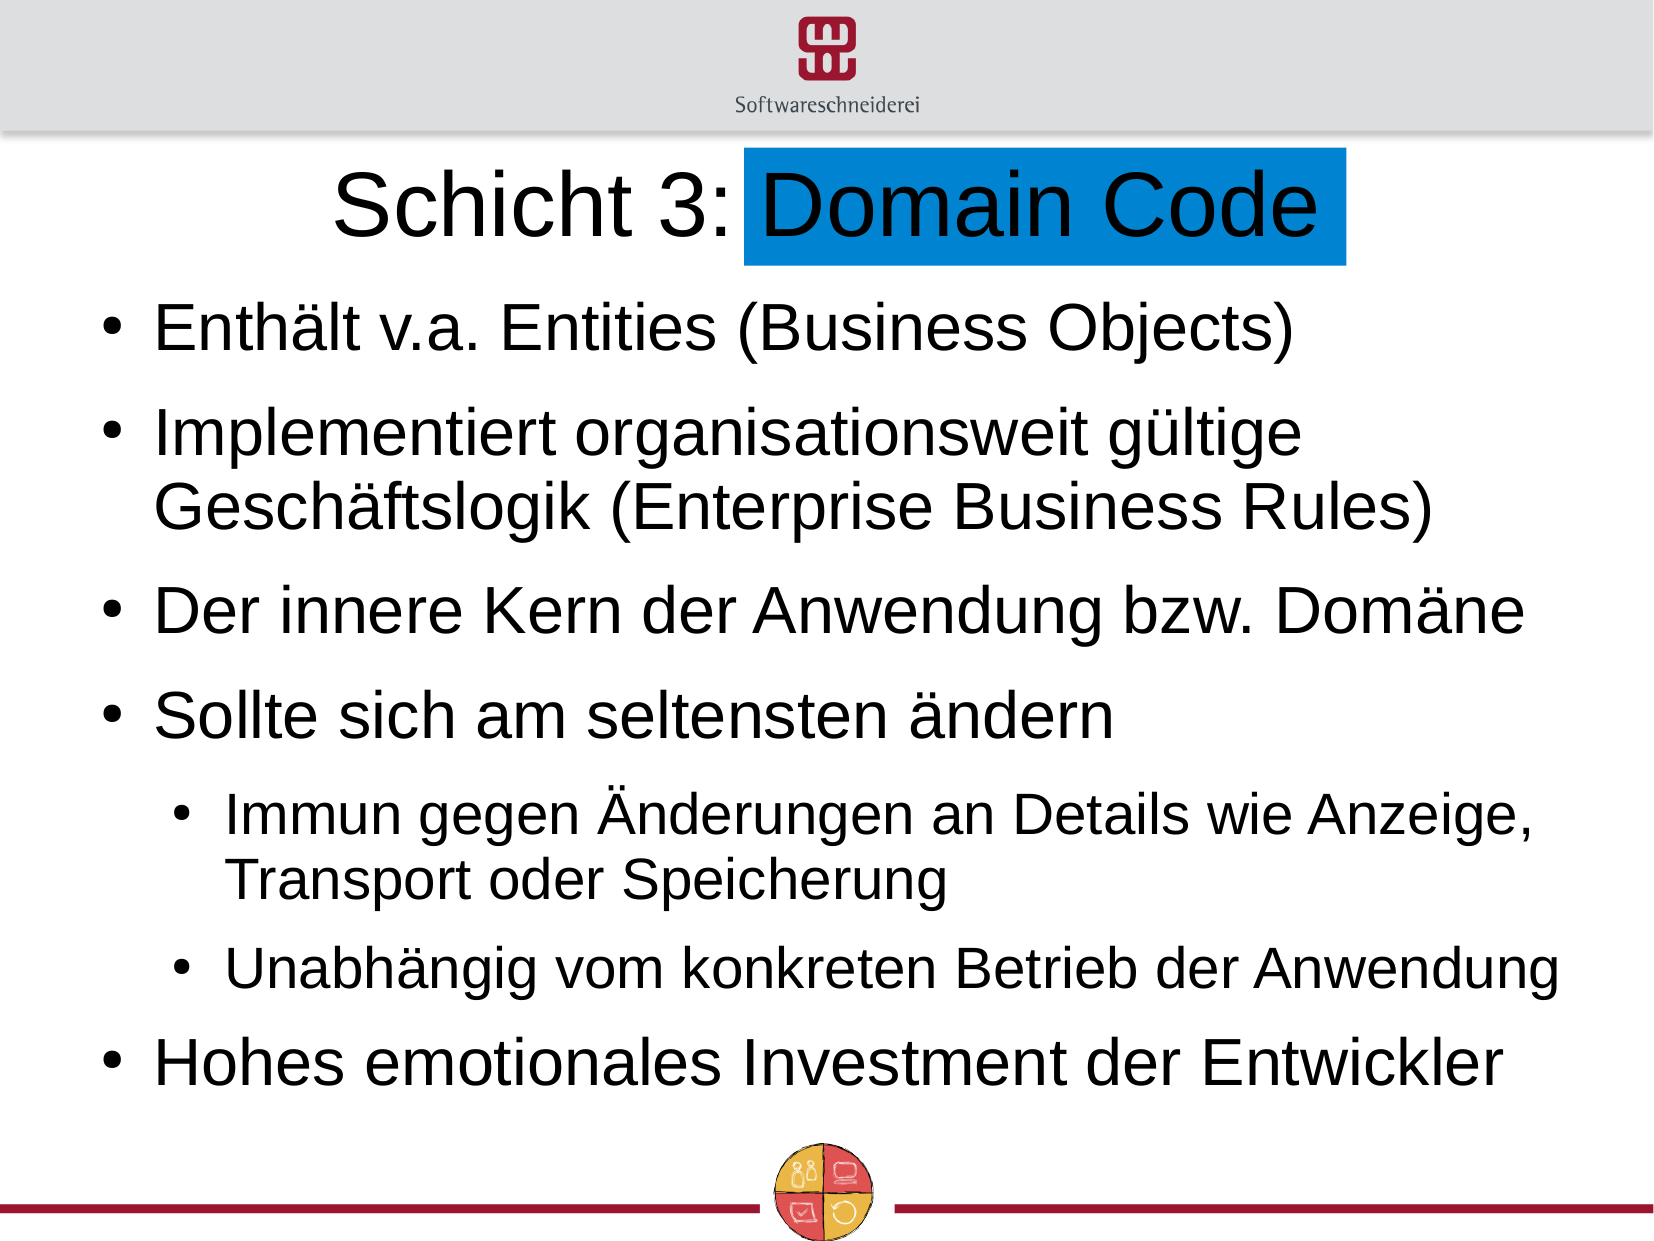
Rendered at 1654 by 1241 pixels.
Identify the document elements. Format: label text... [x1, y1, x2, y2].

picture [0, 0, 1654, 1241]
list Enthält v.a. Entities (Business Objects) Implementiert organisationsweit gültige Geschäftslogik (Enterprise Business Rules) Der innere Kern der Anwendung bzw. Domäne Sollte sich am seltensten ändern Immun gegen Änderungen an Details wie Anzeige, Transport oder Speicherung Unabhängig vom konkreten Betrieb der Anwendung Hohes emotionales Investment der Entwickler [82, 290, 1571, 1099]
title Schicht 3: Domain Code [82, 147, 1571, 257]
text_box [744, 257, 1347, 266]
